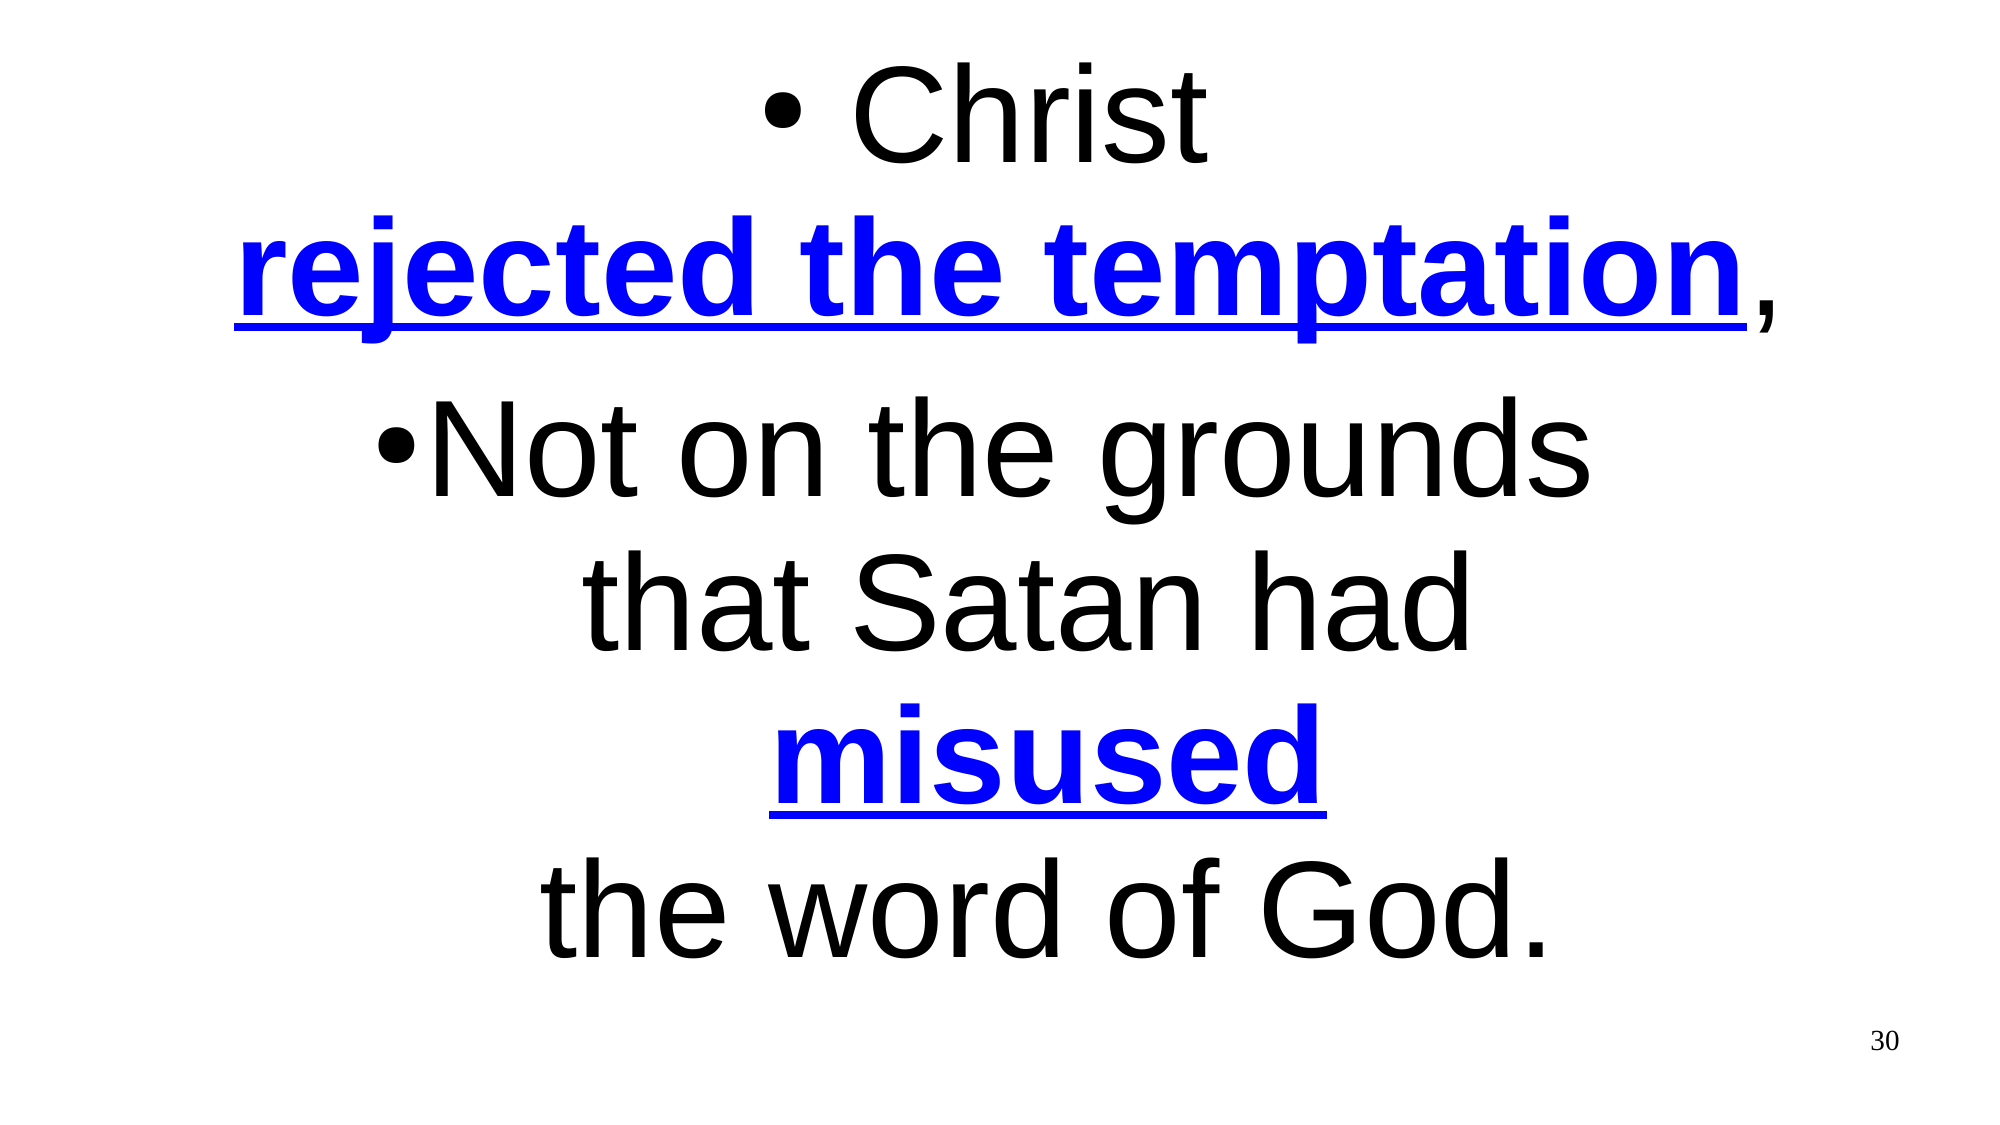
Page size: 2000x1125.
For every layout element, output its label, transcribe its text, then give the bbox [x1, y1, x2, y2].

list Christ rejected the temptation, Not on the grounds that Satan had misused the word of God. [37, 37, 1951, 1125]
